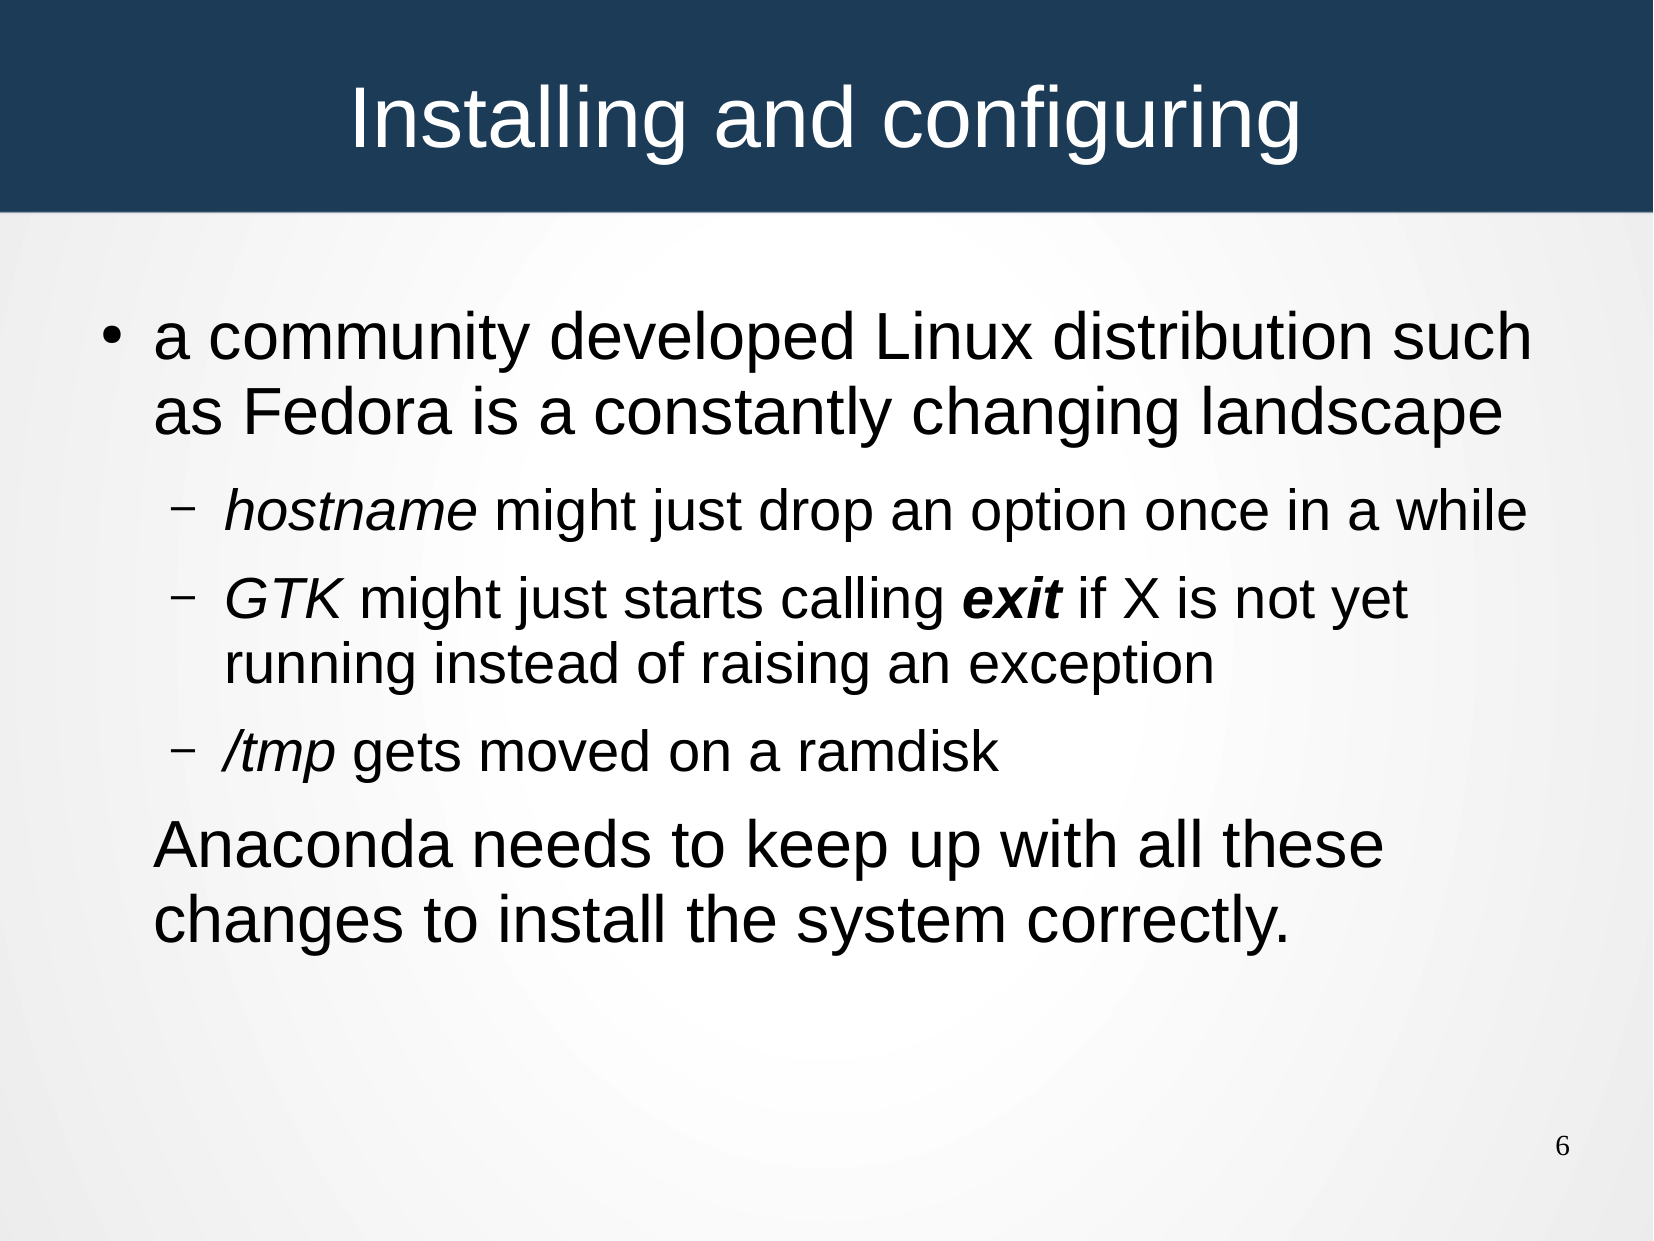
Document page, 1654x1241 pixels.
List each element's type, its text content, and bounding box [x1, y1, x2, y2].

picture [0, 0, 1653, 1241]
list a community developed Linux distribution such as Fedora is a constantly changing landscape hostname might just drop an option once in a while GTK might just starts calling exit if X is not yet running instead of raising an exception /tmp gets moved on a ramdisk Anaconda needs to keep up with all these changes to install the system correctly. [82, 299, 1571, 1019]
title Installing and configuring [82, 47, 1571, 189]
